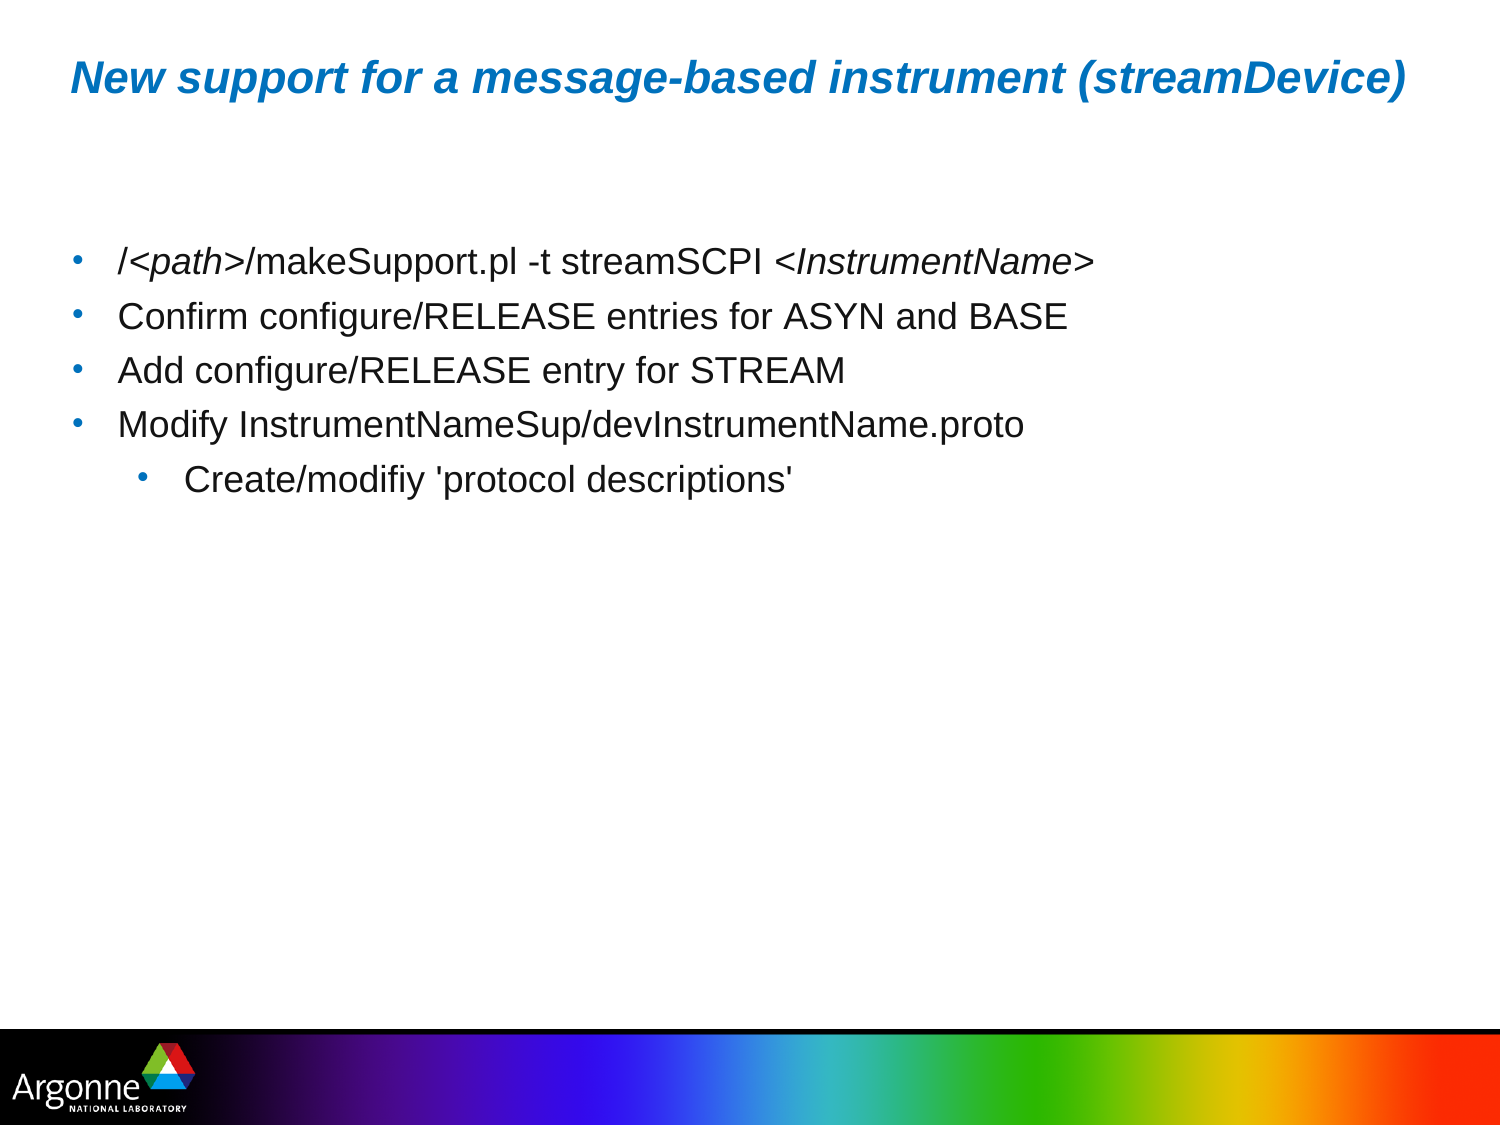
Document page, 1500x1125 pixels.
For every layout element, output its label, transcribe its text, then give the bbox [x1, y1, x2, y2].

list ﻿/<path>/makeSupport.pl -t streamSCPI <InstrumentName> Confirm configure/RELEASE entries for ASYN and BASE Add configure/RELEASE entry for STREAM Modify InstrumentNameSup/devInstrumentName.proto Create/modifiy 'protocol descriptions' [56, 229, 1359, 870]
picture [0, 1029, 1500, 1125]
title New support for a message-based instrument (streamDevice) [55, 54, 1426, 112]
